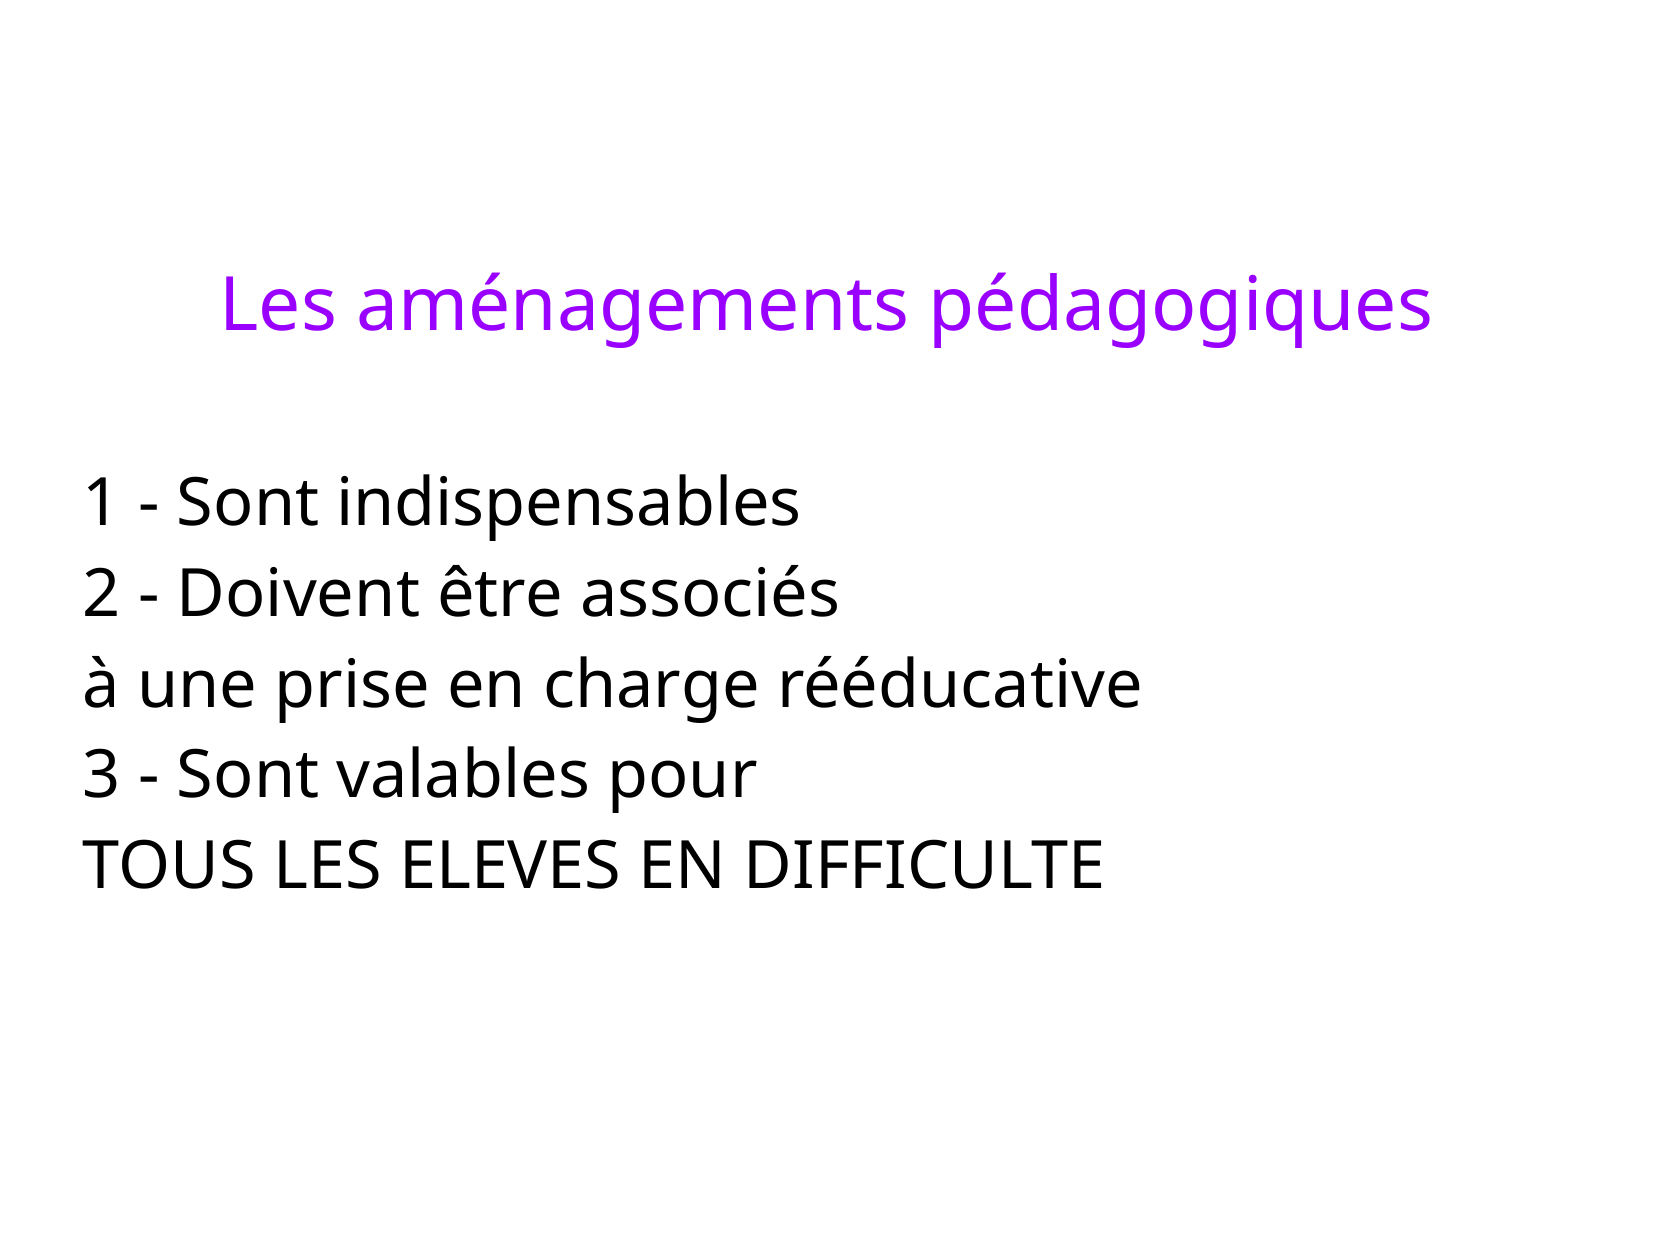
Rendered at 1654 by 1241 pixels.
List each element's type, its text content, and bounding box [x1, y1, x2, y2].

subtitle Les aménagements pédagogiques 1 - Sont indispensables 2 - Doivent être associés à une prise en charge rééducative 3 - Sont valables pour TOUS LES ELEVES EN DIFFICULTE [82, 49, 1571, 1109]
